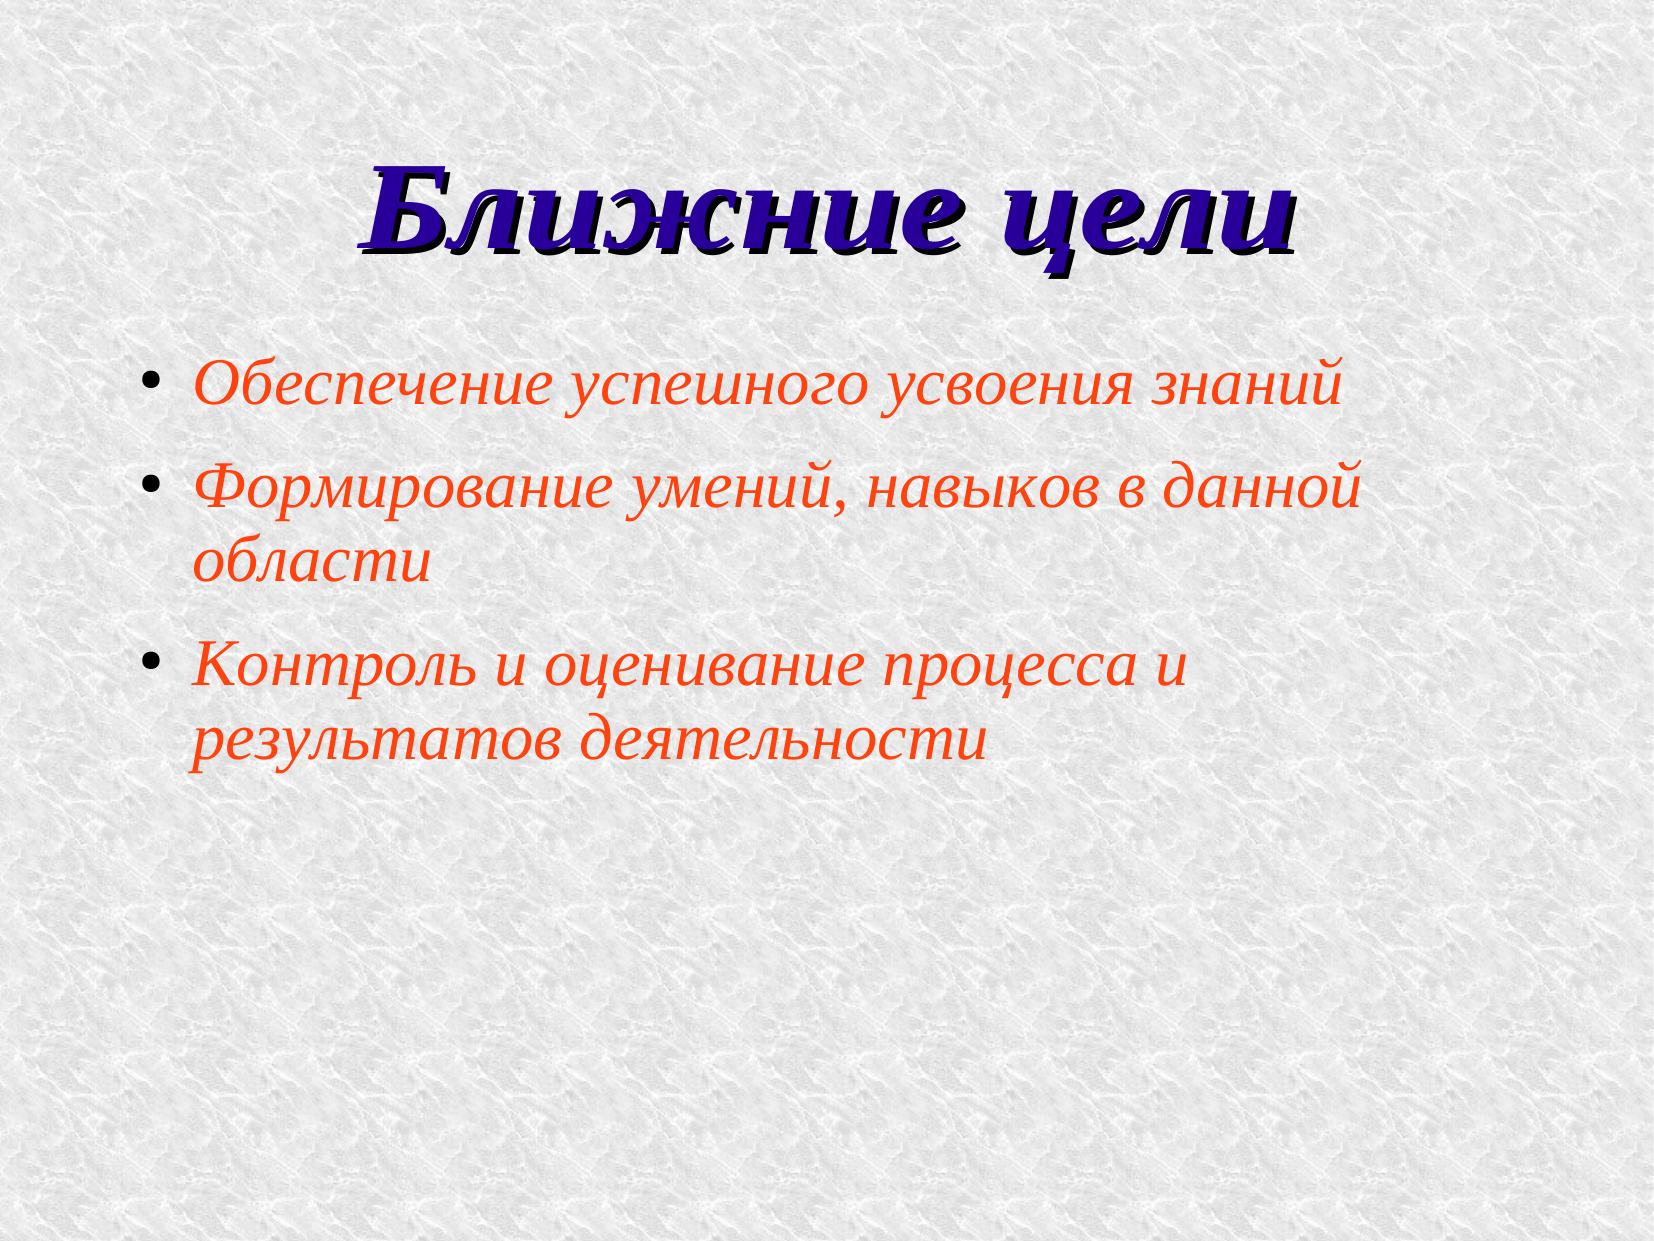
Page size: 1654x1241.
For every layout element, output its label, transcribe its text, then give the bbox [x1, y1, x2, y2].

title Ближние цели [121, 102, 1534, 310]
list Обеспечение успешного усвоения знаний Формирование умений, навыков в данной области Контроль и оценивание процесса и результатов деятельности [121, 344, 1534, 1164]
picture [0, 0, 1654, 1241]
